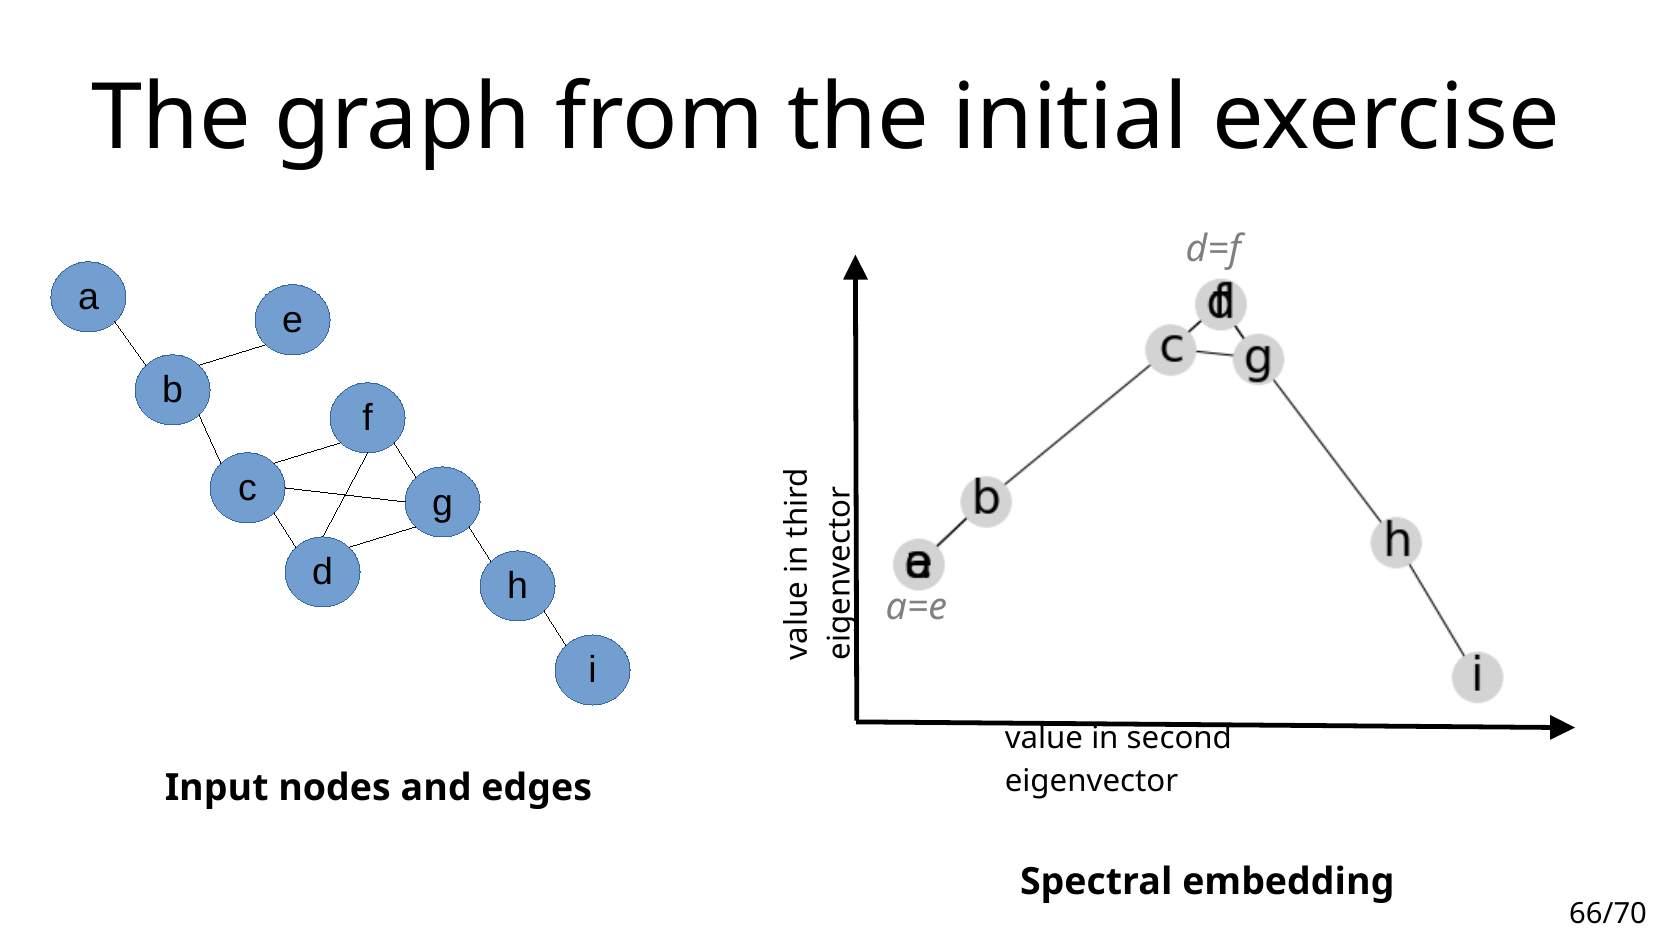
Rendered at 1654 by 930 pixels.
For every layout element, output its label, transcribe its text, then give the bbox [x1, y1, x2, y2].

text_box Input nodes and edges [150, 731, 627, 841]
text_box f [330, 382, 406, 453]
text_box e [255, 284, 331, 355]
picture [848, 280, 853, 300]
text_box g [405, 466, 481, 537]
text_box b [135, 354, 211, 425]
text_box d=f [1170, 212, 1276, 282]
text_box a [50, 261, 126, 332]
picture [856, 254, 1546, 724]
picture [848, 254, 855, 267]
text_box value in third eigenvector [780, 300, 853, 676]
text_box a=e [870, 570, 976, 640]
text_box i [555, 634, 631, 706]
title The graph from the initial exercise [82, 1, 1571, 225]
text_box Spectral embedding [975, 845, 1441, 916]
text_box d [285, 536, 361, 607]
text_box h [480, 550, 556, 621]
text_box value in second eigenvector [990, 721, 1381, 795]
text_box c [210, 452, 285, 523]
picture [848, 631, 990, 727]
